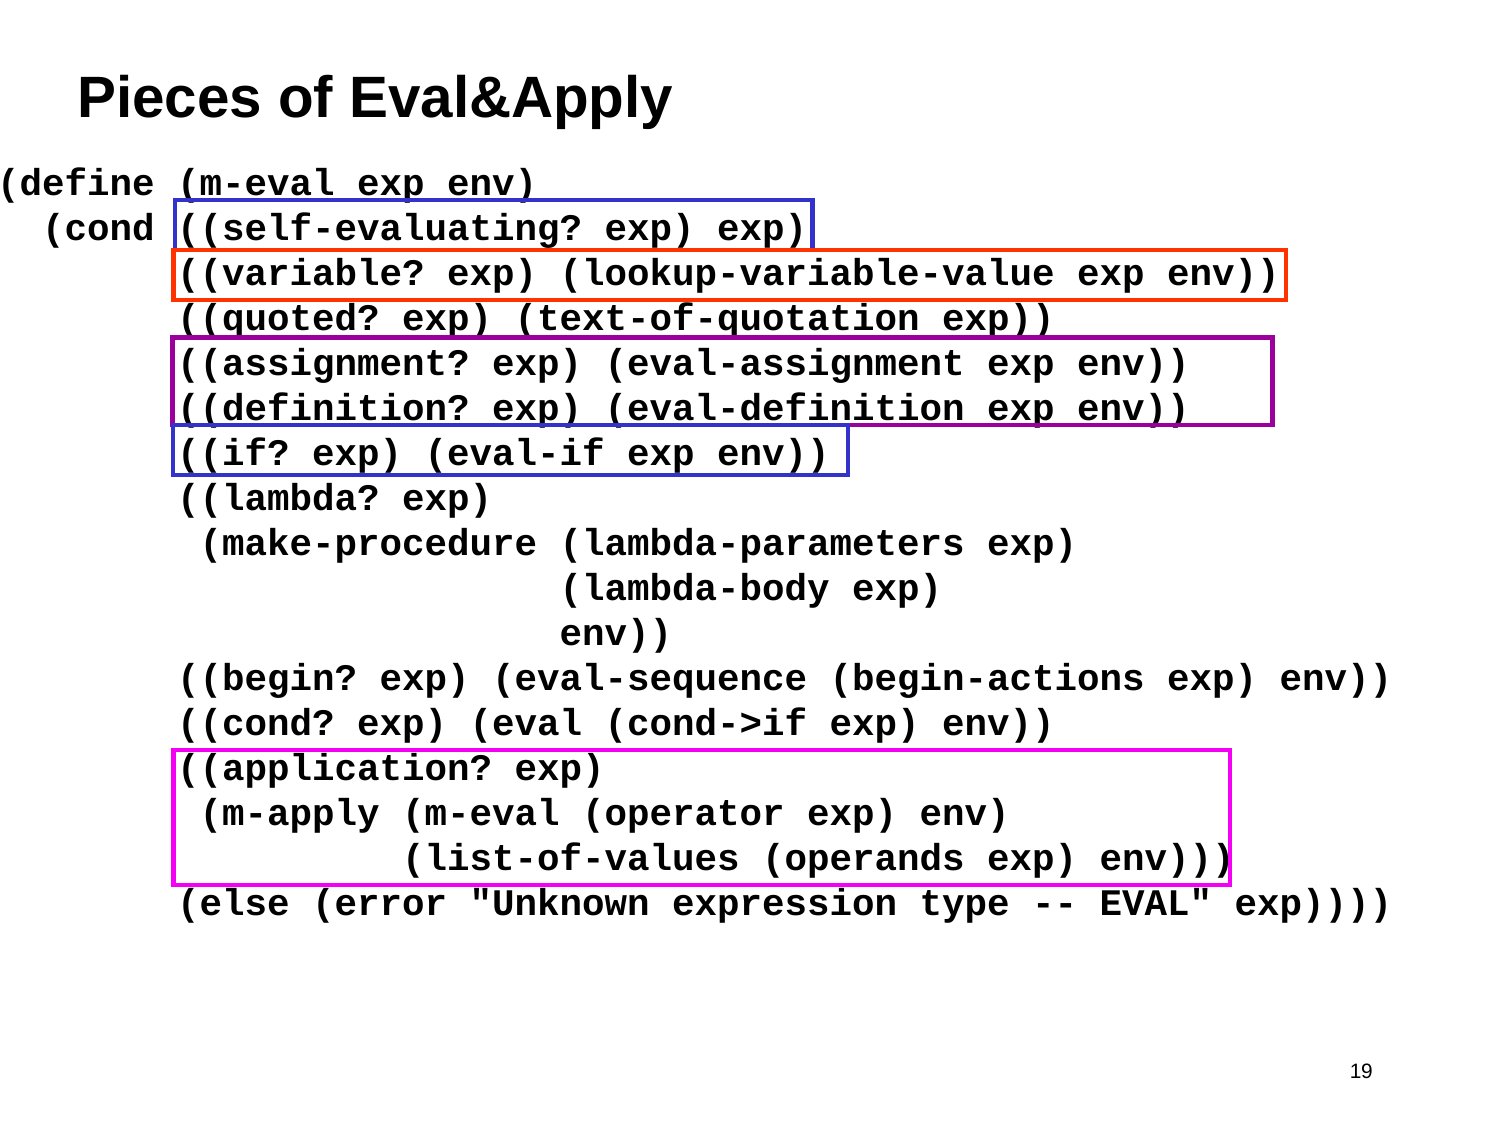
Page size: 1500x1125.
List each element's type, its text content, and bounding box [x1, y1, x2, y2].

text_box <number> [1025, 1049, 1388, 1101]
text_box (define (m-eval exp env) (cond ((self-evaluating? exp) exp) ((variable? exp) (lookup-variable-value exp env)) ((quoted? exp) (text-of-quotation exp)) ((assignment? exp) (eval-assignment exp env)) ((definition? exp) (eval-definition exp env)) ((if? exp) (eval-if exp env)) ((lambda? exp) (make-procedure (lambda-parameters exp) (lambda-body exp) env)) ((begin? exp) (eval-sequence (begin-actions exp) env)) ((cond? exp) (eval (cond->if exp) env)) ((application? exp) (m-apply (m-eval (operator exp) env) (list-of-values (operands exp) env))) (else (error "Unknown expression type -- EVAL" exp)))) [0, 149, 1408, 931]
text_box Pieces of Eval&Apply [62, 24, 1338, 149]
